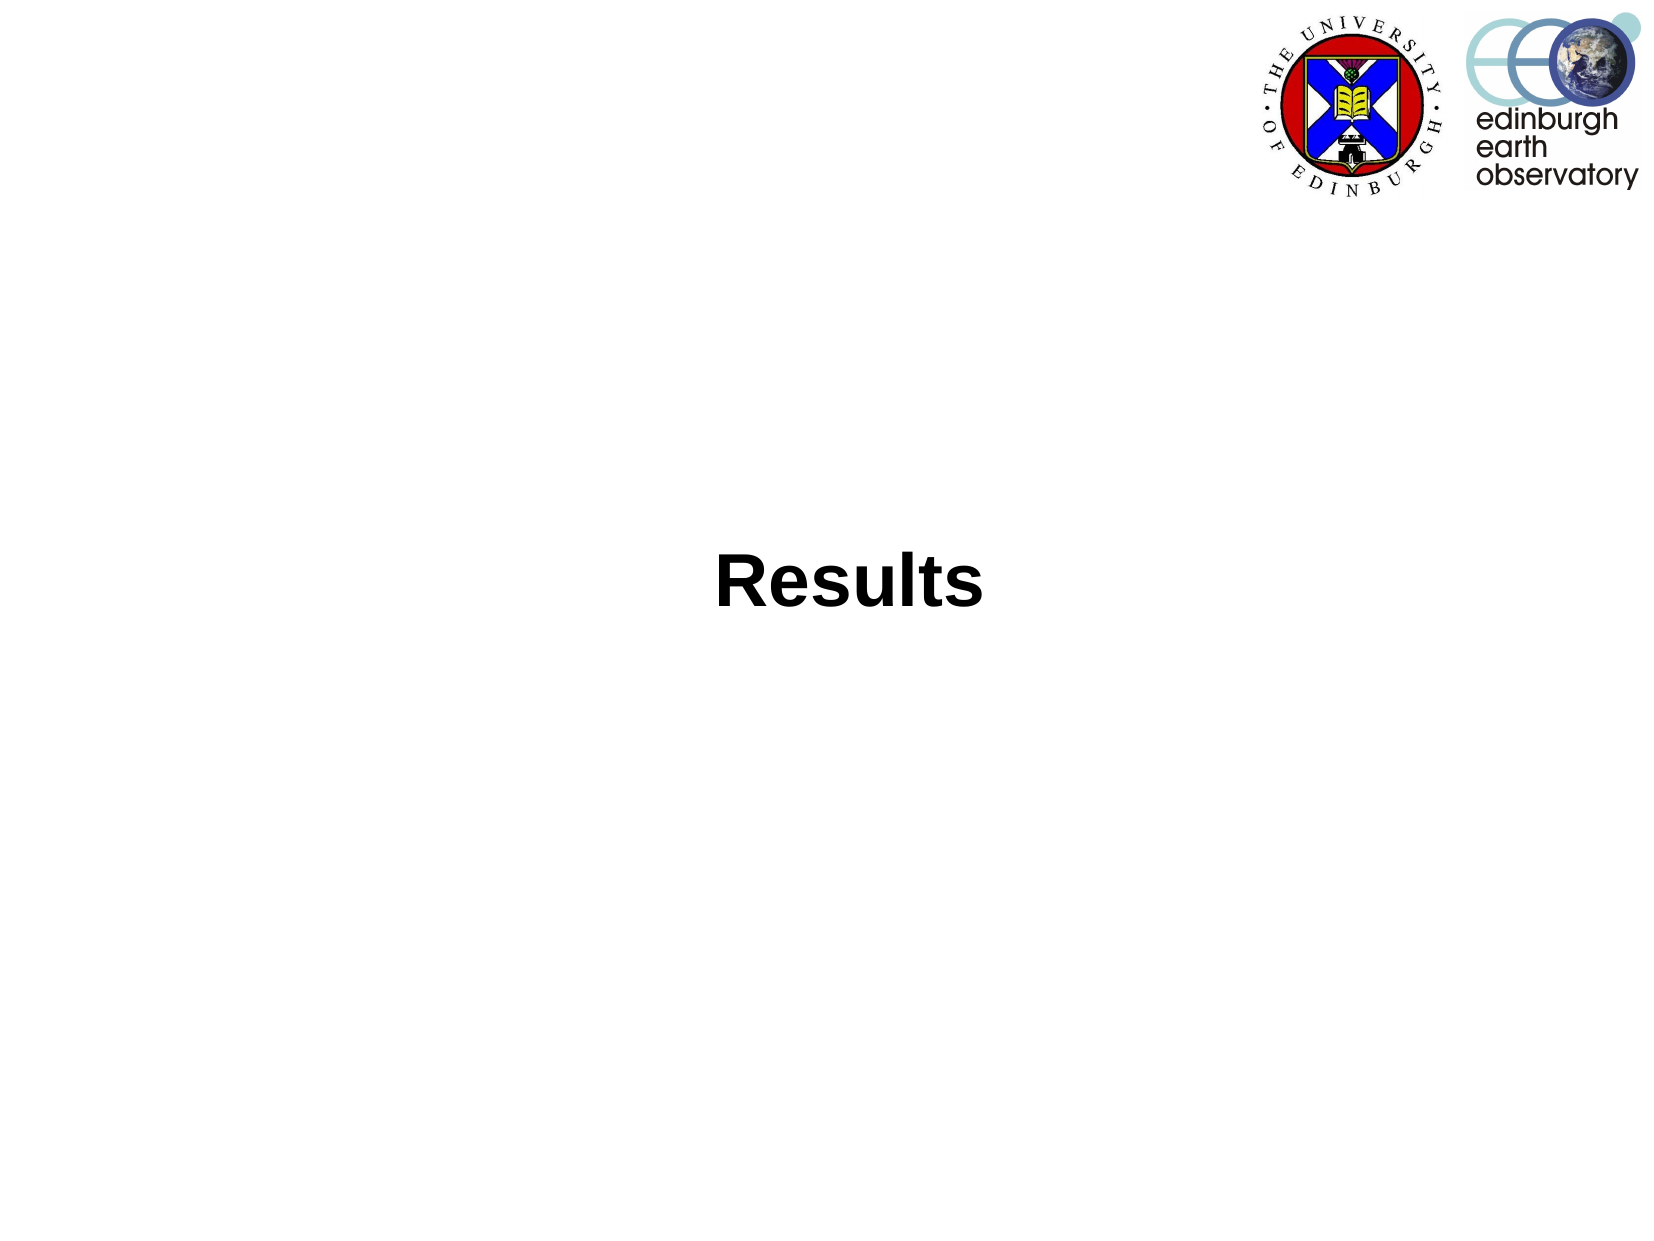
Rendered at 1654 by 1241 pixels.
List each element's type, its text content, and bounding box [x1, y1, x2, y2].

text_box Results [699, 531, 1001, 644]
picture [1258, 10, 1447, 201]
picture [1464, 11, 1642, 191]
